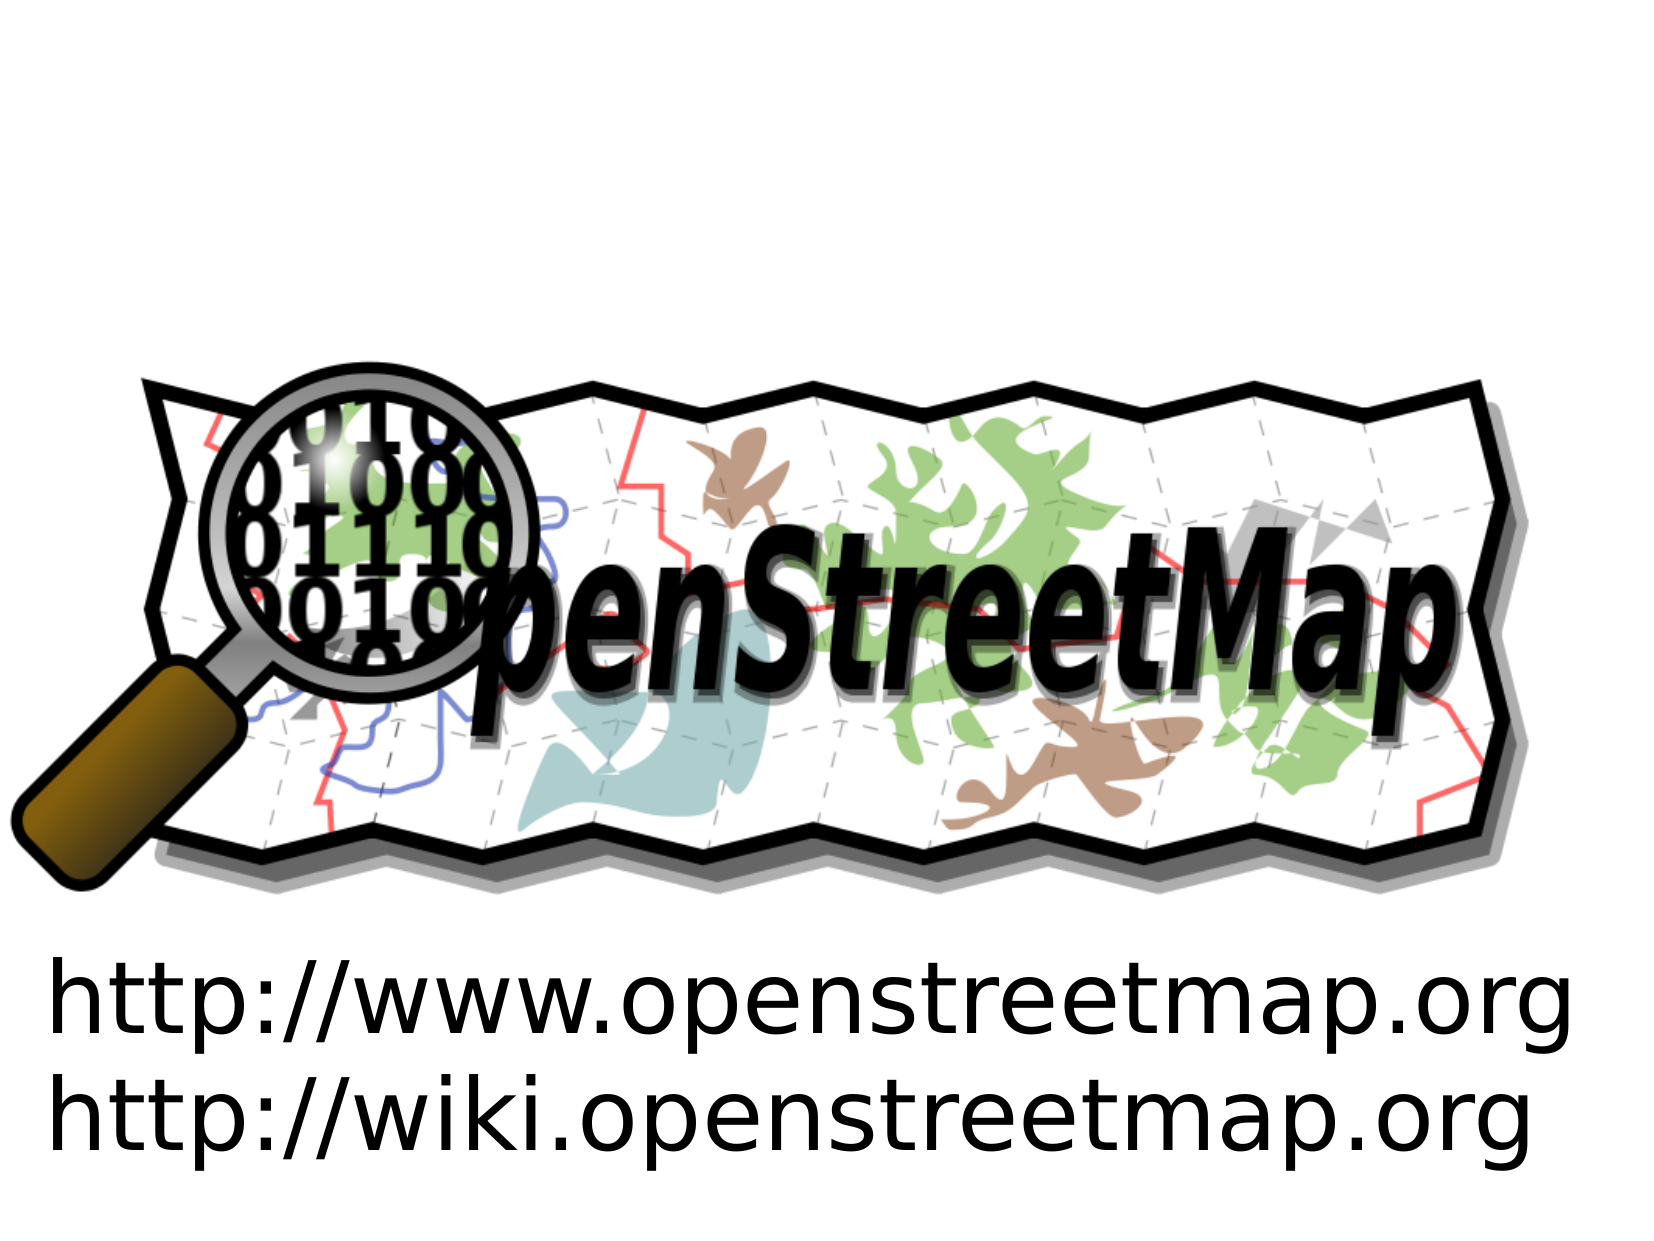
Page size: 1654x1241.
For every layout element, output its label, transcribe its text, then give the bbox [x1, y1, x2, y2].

picture [1, 347, 1654, 898]
text_box http://www.openstreetmap.org http://wiki.openstreetmap.org [29, 933, 1594, 1182]
